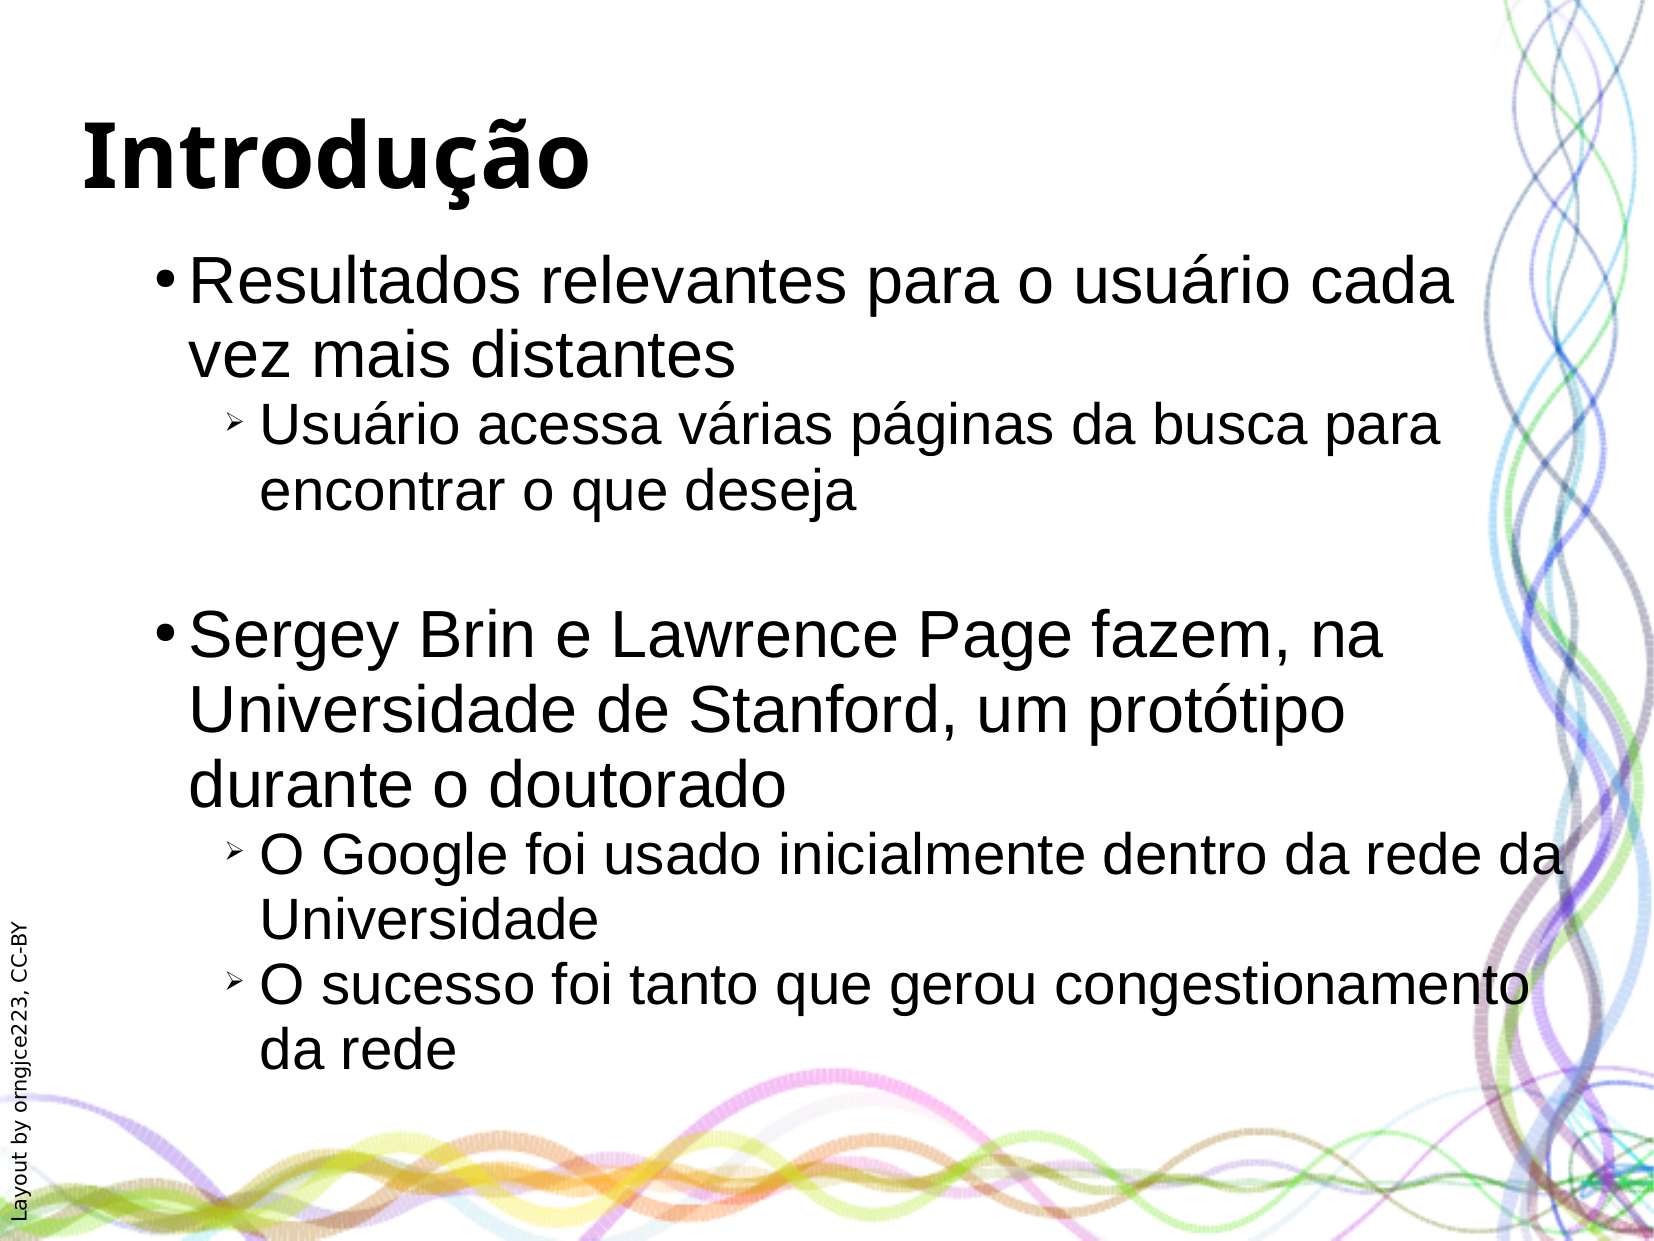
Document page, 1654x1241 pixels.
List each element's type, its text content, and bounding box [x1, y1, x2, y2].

picture [0, 0, 1654, 1241]
title Introdução [82, 49, 1571, 242]
subtitle Resultados relevantes para o usuário cada vez mais distantes Usuário acessa várias páginas da busca para encontrar o que deseja Sergey Brin e Lawrence Page fazem, na Universidade de Stanford, um protótipo durante o doutorado O Google foi usado inicialmente dentro da rede da Universidade O sucesso foi tanto que gerou congestionamento da rede [82, 242, 1571, 1157]
